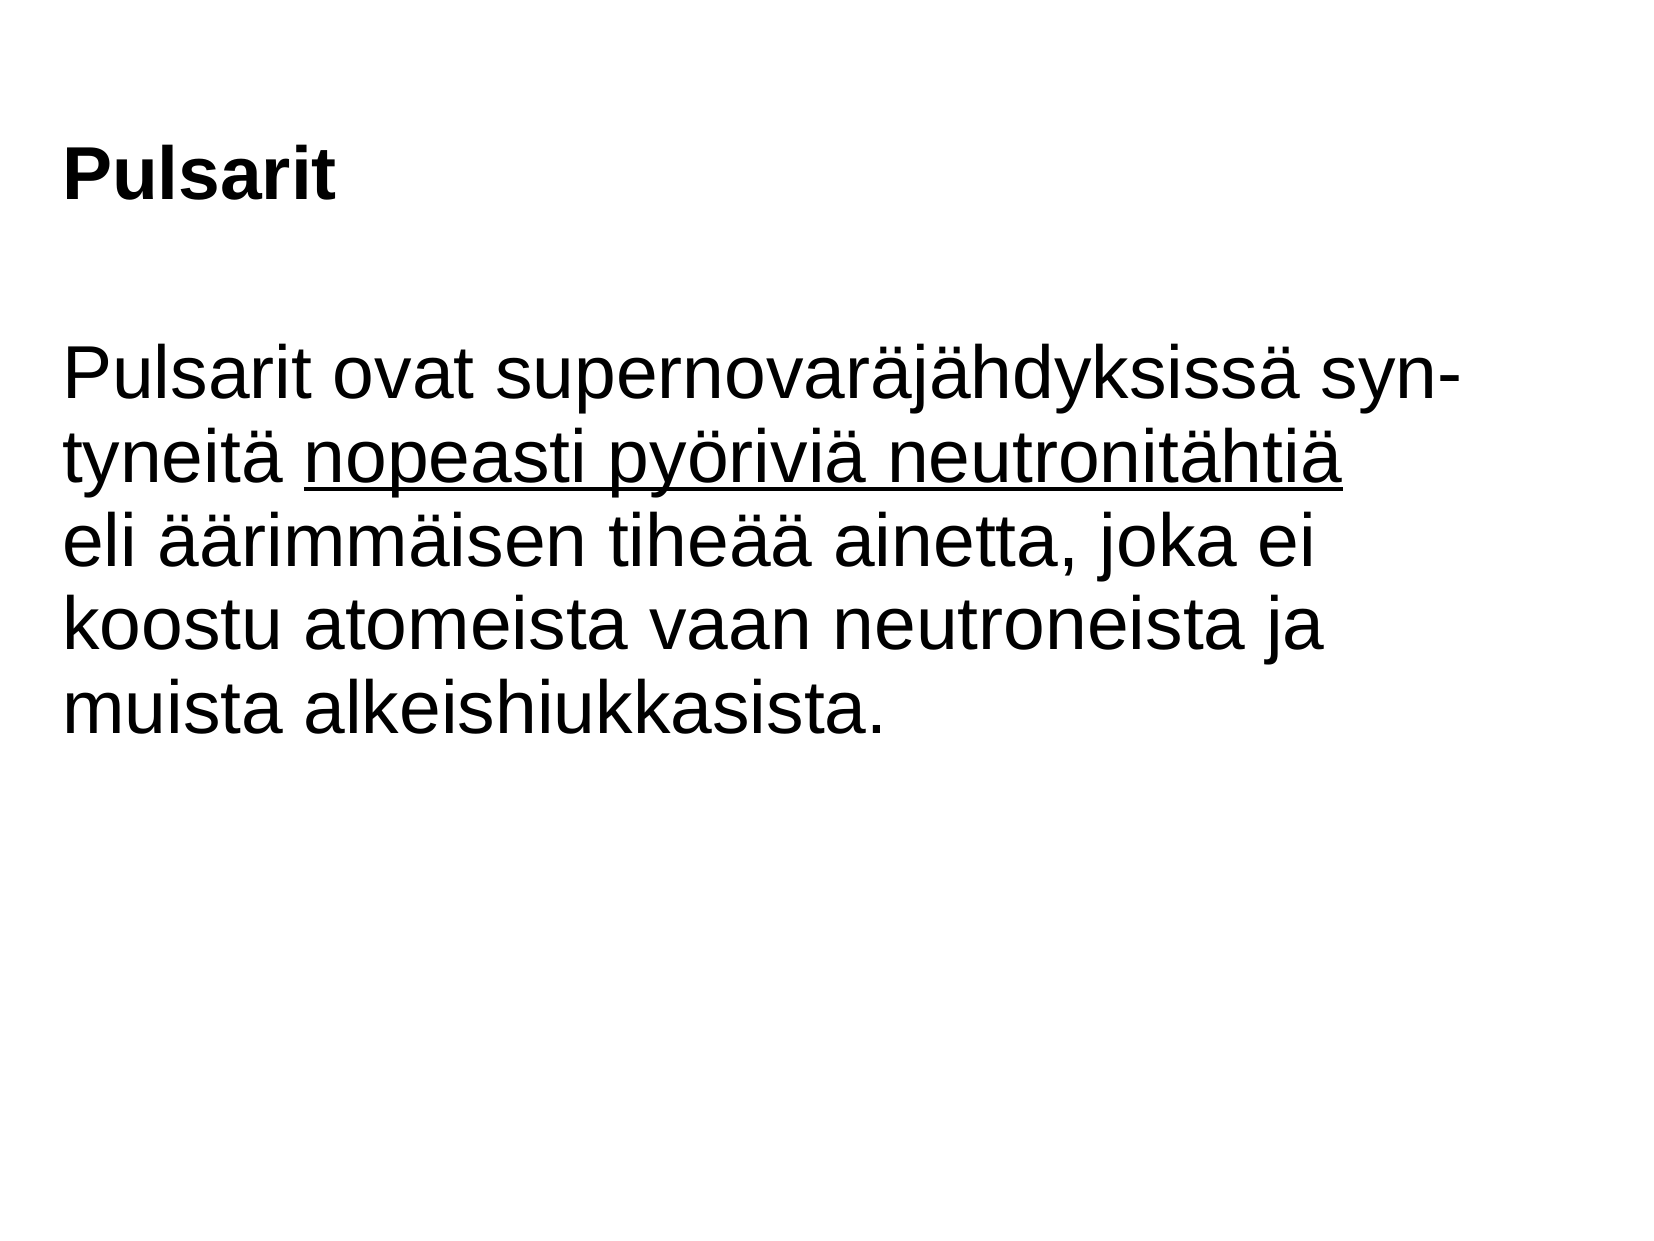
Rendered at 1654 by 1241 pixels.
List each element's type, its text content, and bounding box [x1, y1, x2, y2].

text_box Pulsarit Pulsarit ovat supernovaräjähdyksissä syn-tyneitä nopeasti pyöriviä neutronitähtiä eli äärimmäisen tiheää ainetta, joka ei koostu atomeista vaan neutroneista ja muista alkeishiukkasista. [47, 118, 1524, 953]
